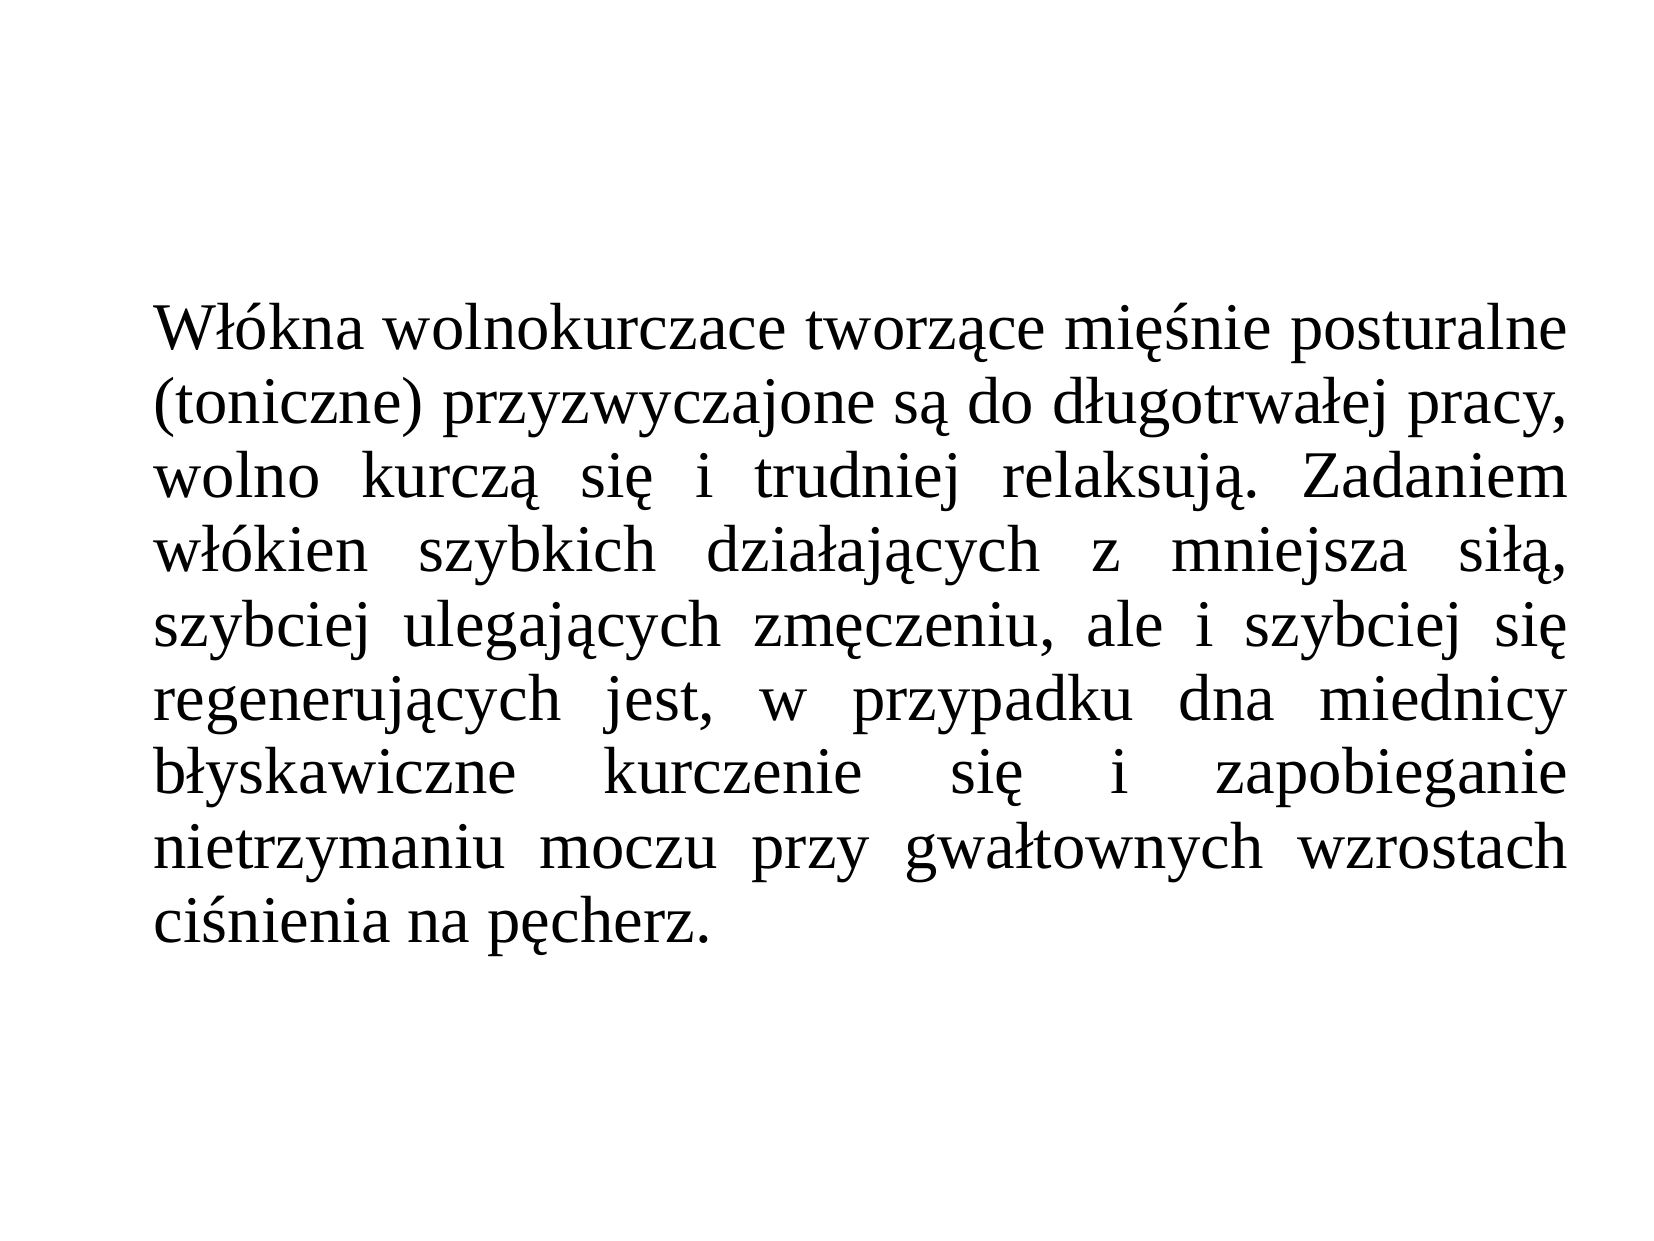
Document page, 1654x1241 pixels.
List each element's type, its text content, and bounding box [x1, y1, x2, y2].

list Włókna wolnokurczace tworzące mięśnie posturalne (toniczne) przyzwyczajone są do długotrwałej pracy, wolno kurczą się i trudniej relaksują. Zadaniem włókien szybkich działających z mniejsza siłą, szybciej ulegających zmęczeniu, ale i szybciej się regenerujących jest, w przypadku dna miednicy błyskawiczne kurczenie się i zapobieganie nietrzymaniu moczu przy gwałtownych wzrostach ciśnienia na pęcherz. [82, 290, 1571, 1109]
